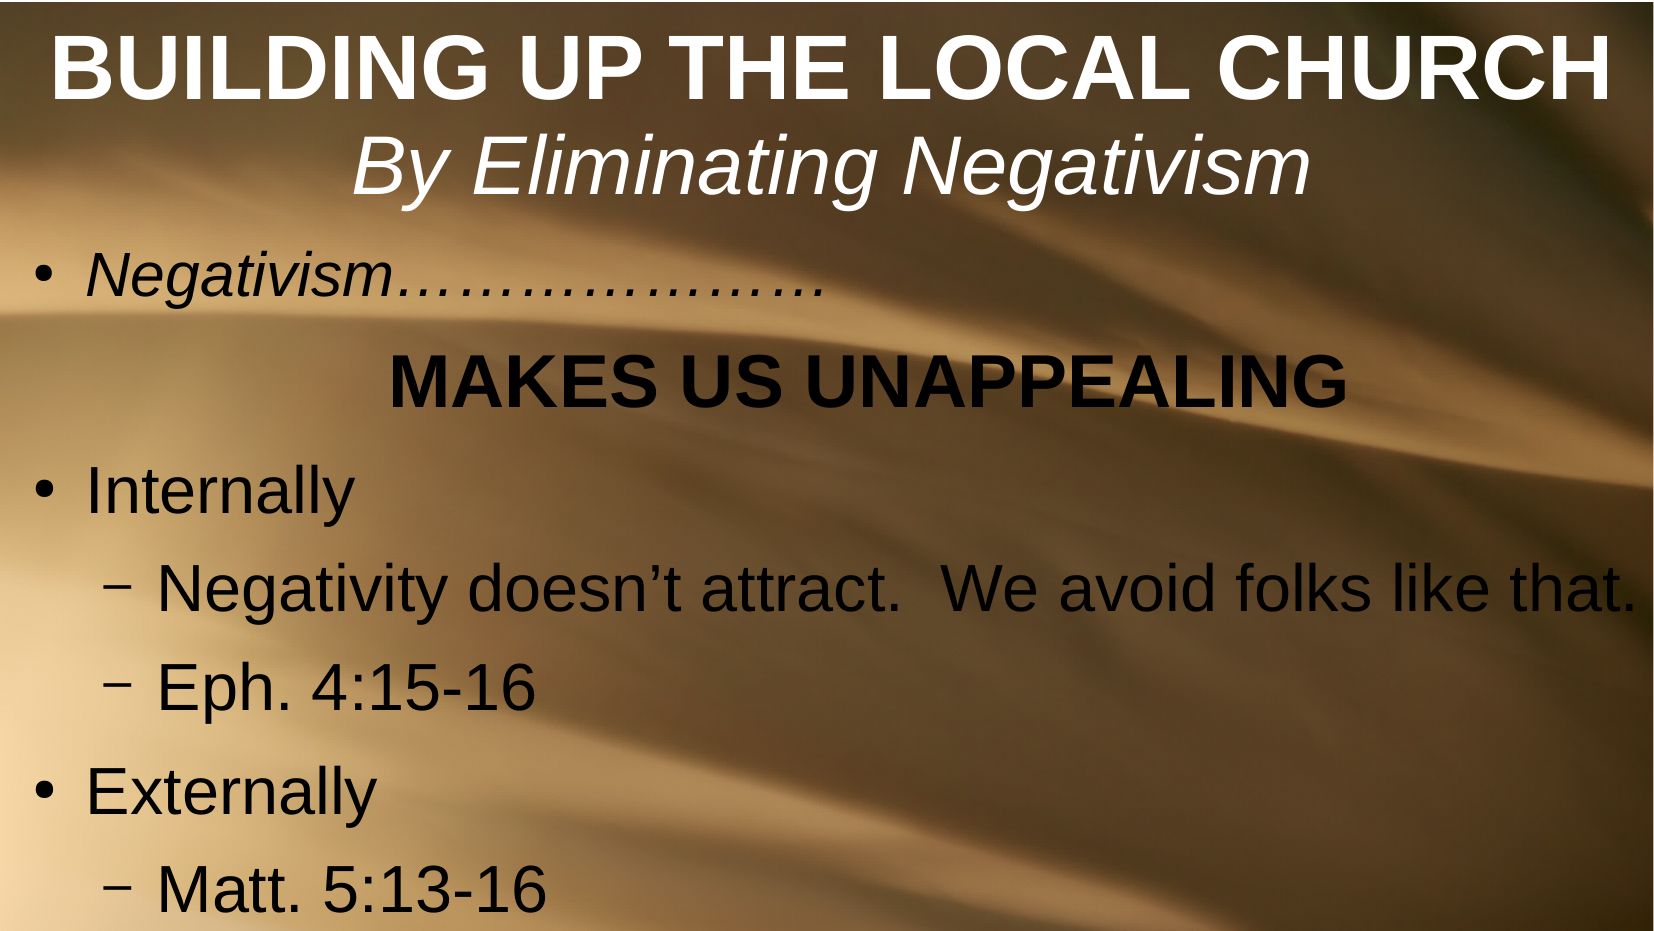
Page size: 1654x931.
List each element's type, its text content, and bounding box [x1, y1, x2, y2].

picture [0, 2, 1654, 931]
title BUILDING UP THE LOCAL CHURCH By Eliminating Negativism [15, 12, 1651, 218]
list Negativism………………… MAKES US UNAPPEALING Internally Negativity doesn’t attract. We avoid folks like that. Eph. 4:15-16 Externally Matt. 5:13-16 [15, 240, 1654, 931]
